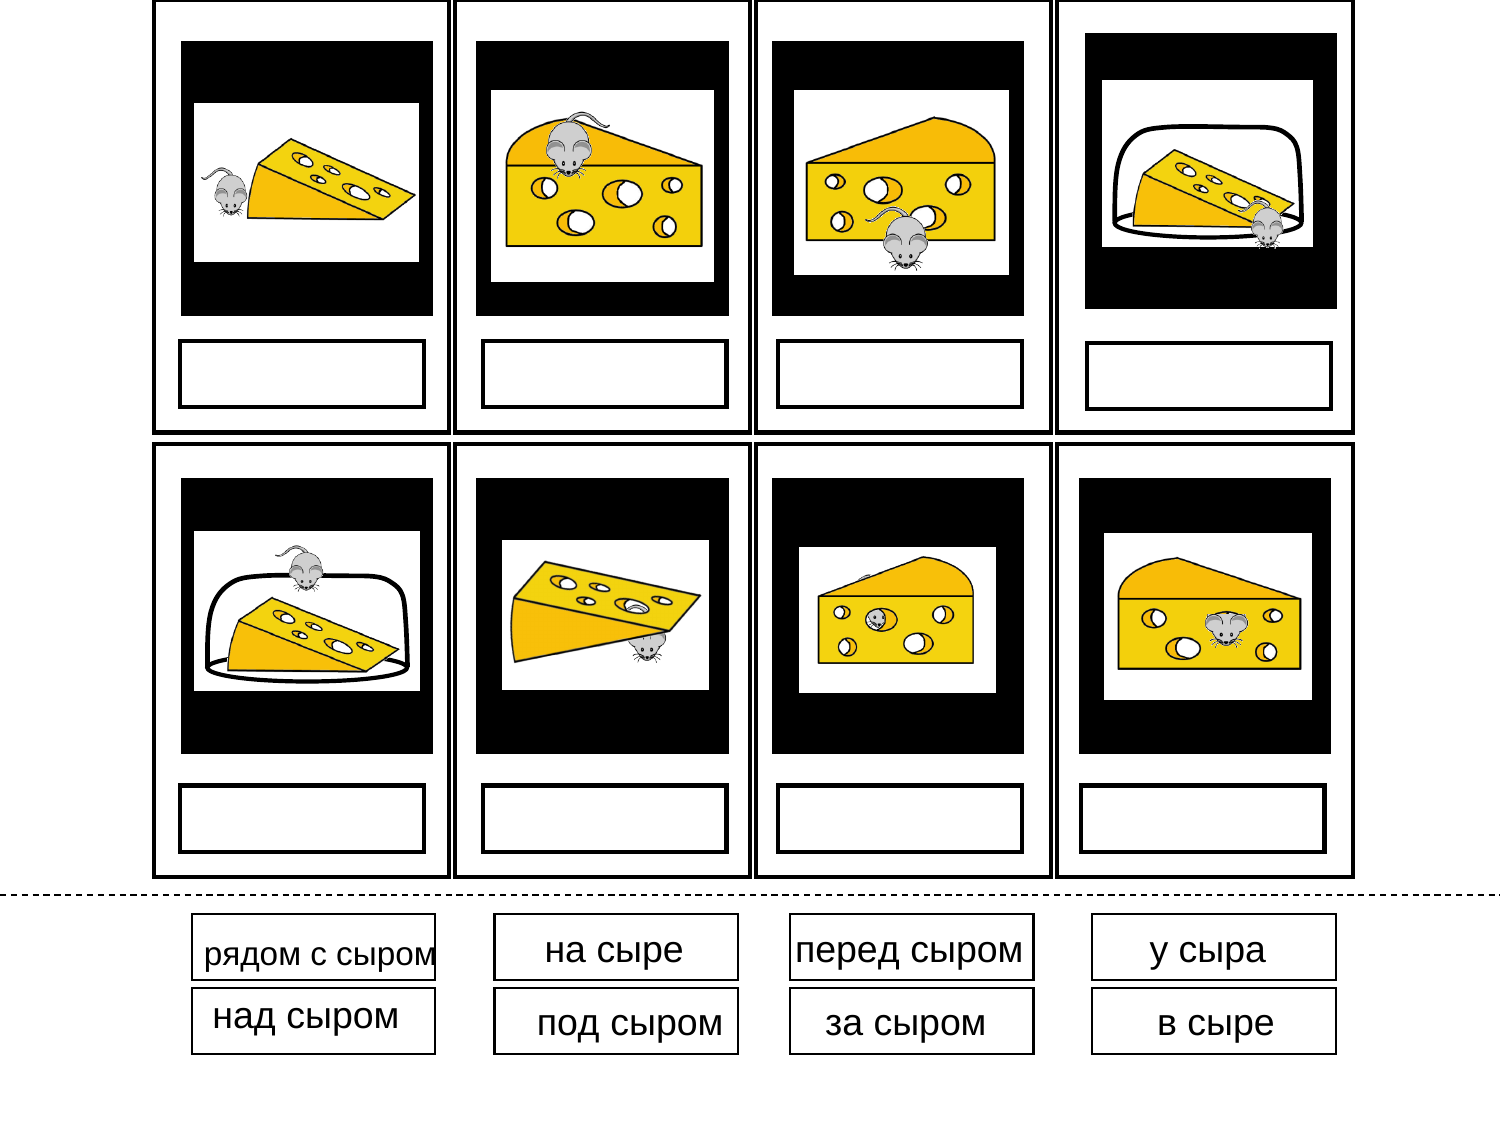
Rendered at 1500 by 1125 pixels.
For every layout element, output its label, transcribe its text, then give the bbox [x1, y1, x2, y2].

text_box [191, 913, 436, 924]
text_box в сыре [1142, 990, 1290, 1052]
picture [216, 545, 417, 708]
text_box [454, 444, 750, 877]
text_box [1092, 987, 1337, 1055]
picture [808, 533, 985, 693]
picture [491, 90, 714, 283]
text_box у сыра [1134, 916, 1292, 978]
picture [1122, 123, 1311, 265]
picture [216, 572, 274, 592]
text_box [756, 444, 1052, 877]
picture [794, 90, 1009, 275]
text_box [756, 0, 1052, 433]
text_box [789, 987, 1034, 1055]
text_box на сырe [529, 916, 699, 978]
picture [476, 496, 736, 710]
picture [1104, 533, 1312, 700]
text_box под сыром [522, 990, 749, 1052]
text_box [494, 913, 739, 981]
text_box за сыром [810, 990, 1012, 1052]
text_box [1057, 0, 1353, 433]
text_box рядом с сыром [189, 924, 452, 980]
text_box [1057, 444, 1353, 877]
text_box [153, 0, 449, 433]
text_box [1092, 913, 1337, 981]
text_box [454, 0, 750, 433]
text_box [191, 987, 436, 1055]
text_box [153, 444, 449, 877]
text_box над сыром [197, 983, 415, 1044]
text_box [494, 987, 739, 1055]
text_box перед сыром [780, 916, 1049, 978]
picture [201, 111, 433, 258]
